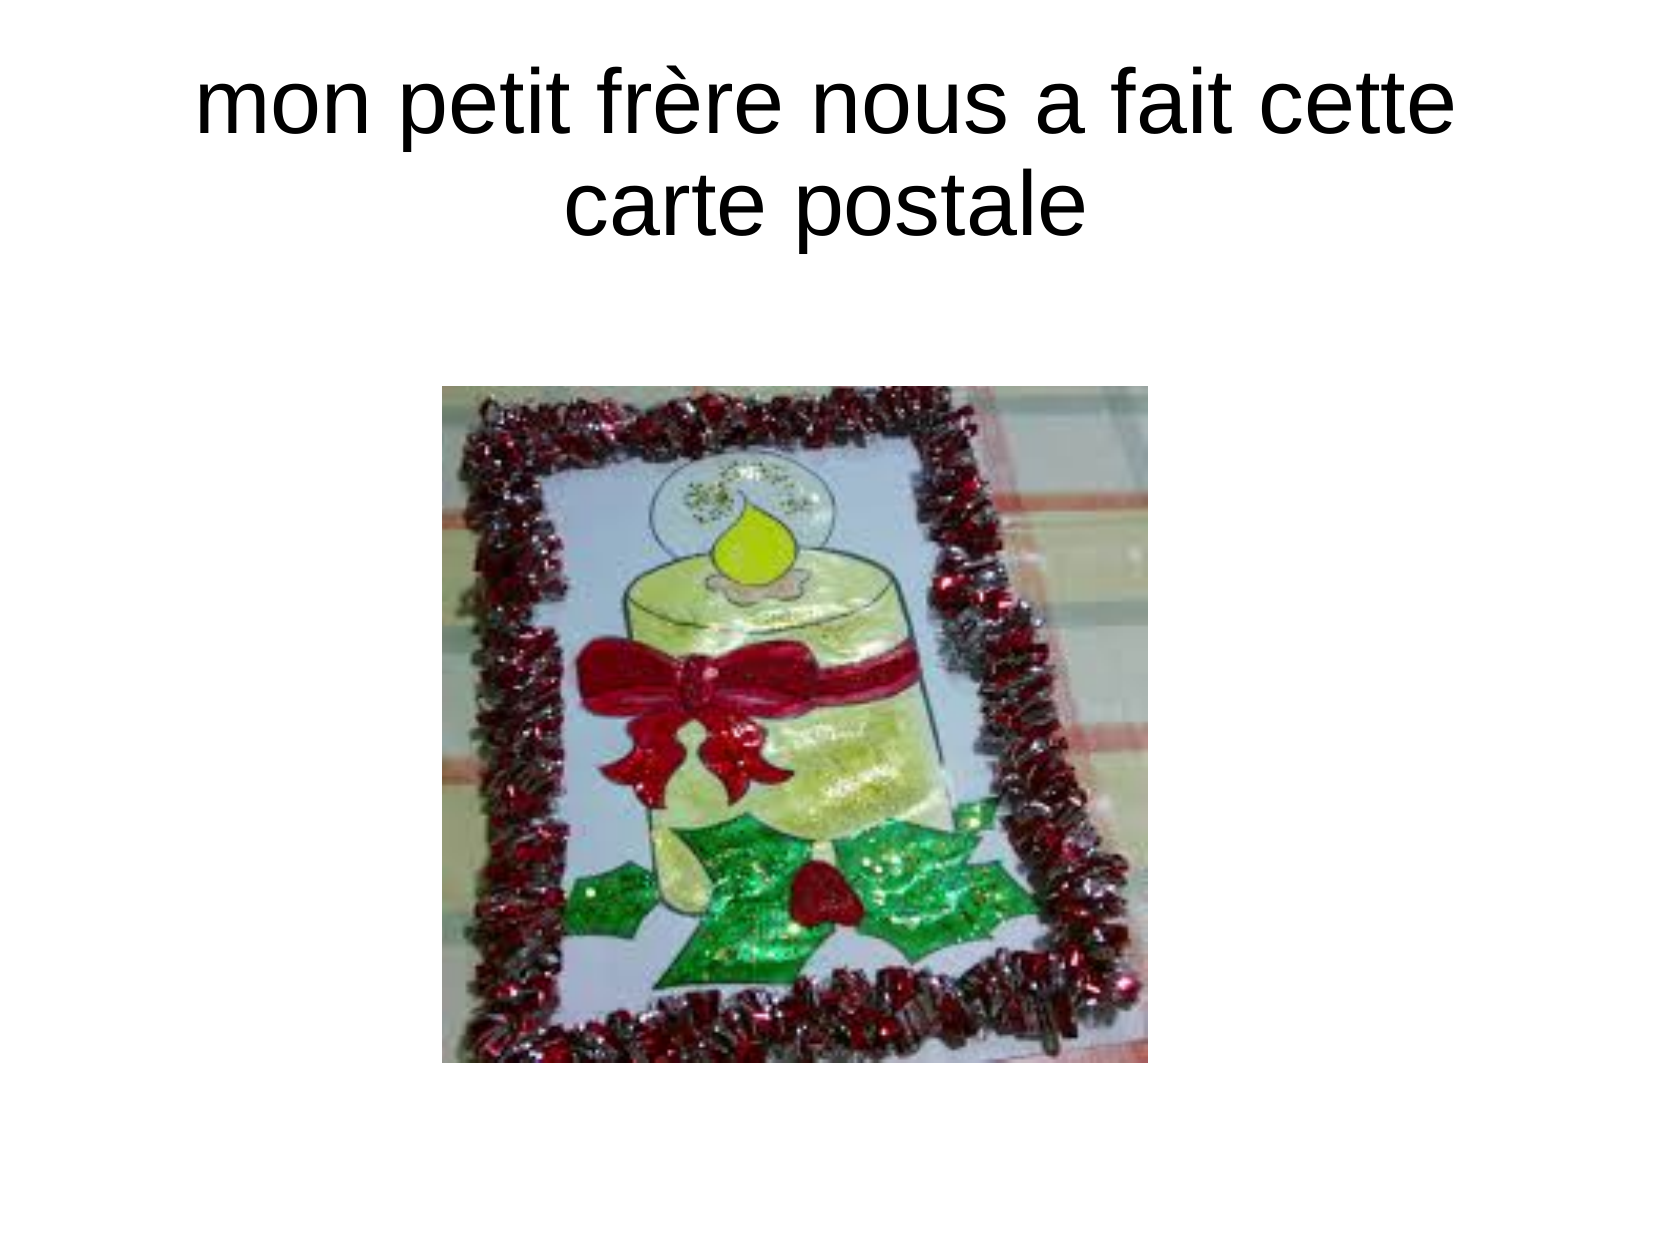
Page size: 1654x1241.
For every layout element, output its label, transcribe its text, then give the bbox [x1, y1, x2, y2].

picture [442, 386, 1148, 1063]
title mon petit frère nous a fait cette carte postale [82, 49, 1571, 257]
